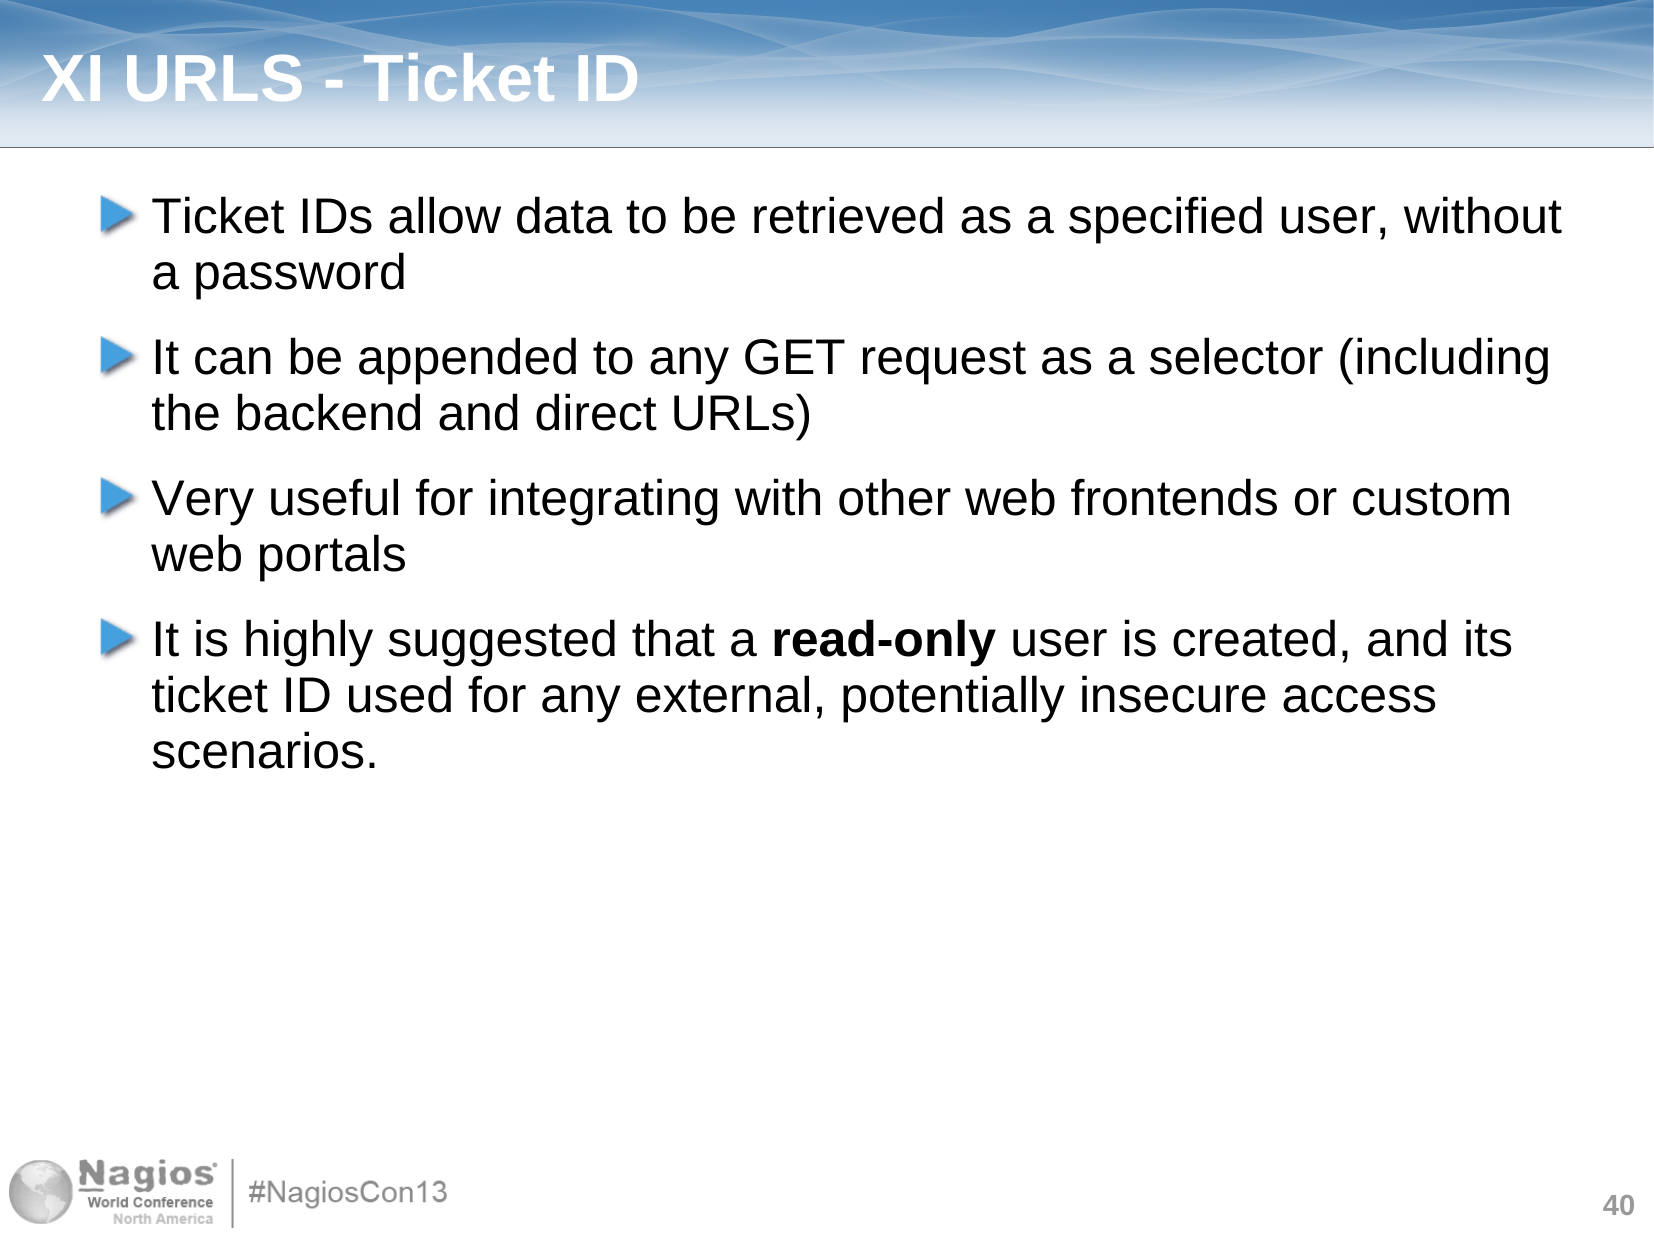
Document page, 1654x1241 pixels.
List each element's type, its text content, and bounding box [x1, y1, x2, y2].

title XI URLS - Ticket ID [41, 29, 1248, 127]
picture [0, 0, 1654, 147]
picture [9, 1159, 453, 1228]
list Ticket IDs allow data to be retrieved as a specified user, without a password It can be appended to any GET request as a selector (including the backend and direct URLs) Very useful for integrating with other web frontends or custom web portals It is highly suggested that a read-only user is created, and its ticket ID used for any external, potentially insecure access scenarios. [80, 188, 1569, 1007]
